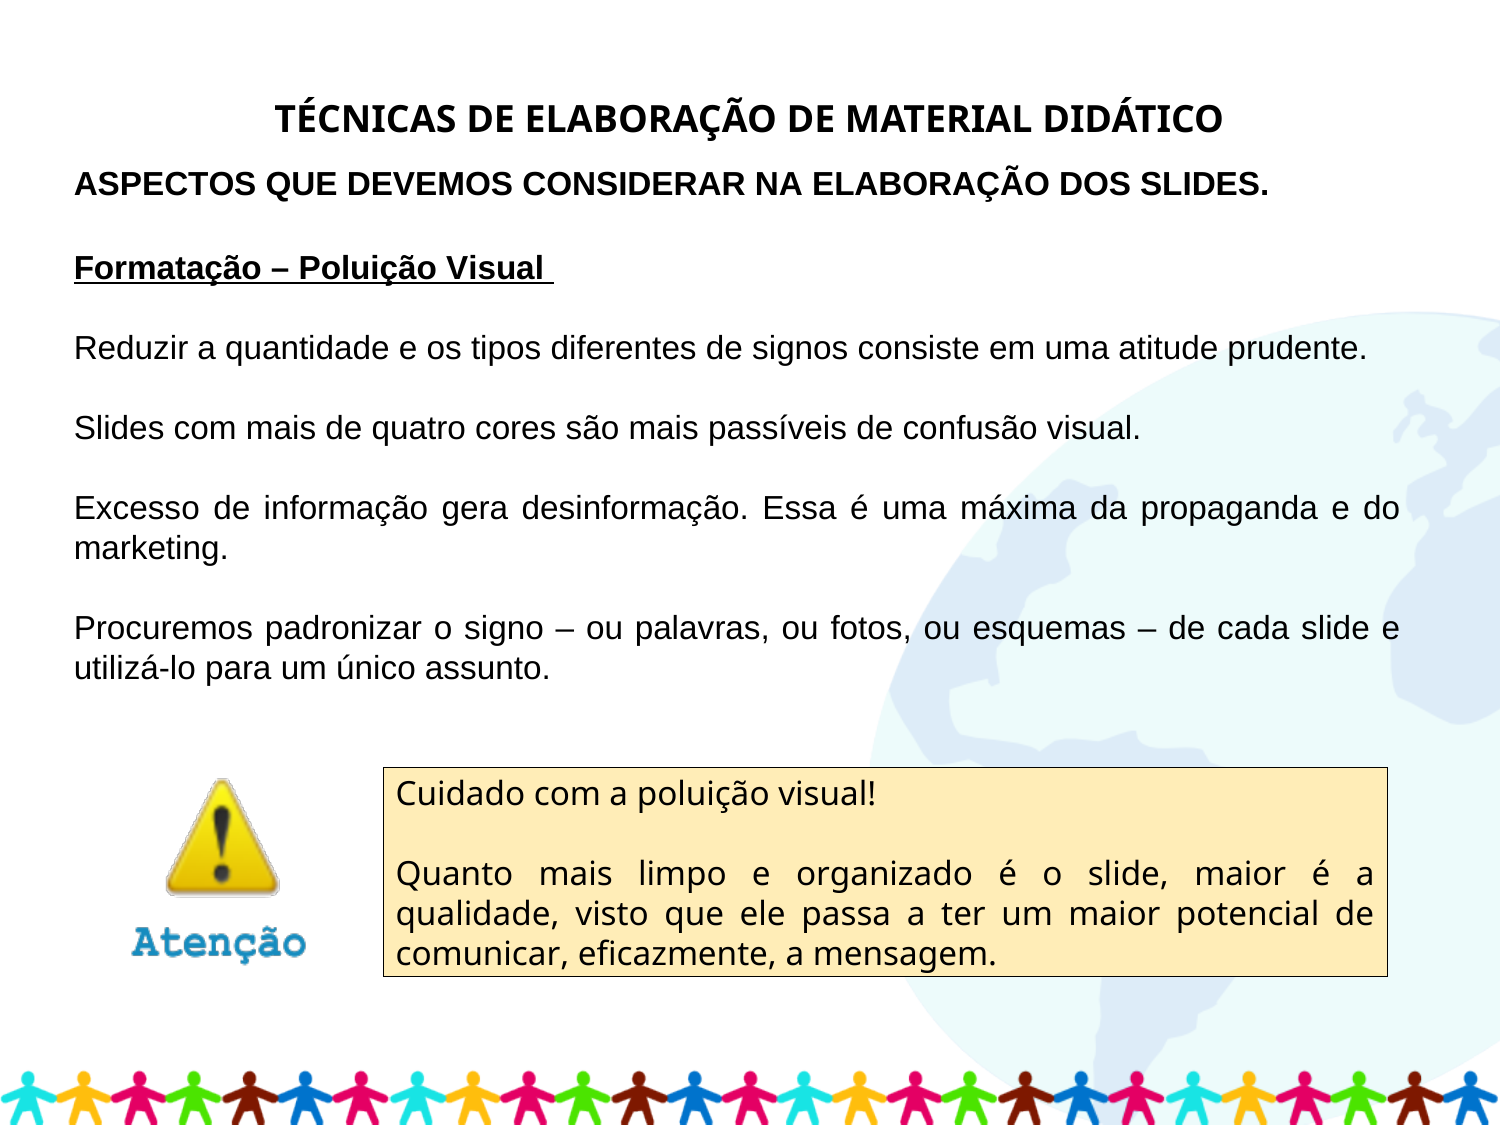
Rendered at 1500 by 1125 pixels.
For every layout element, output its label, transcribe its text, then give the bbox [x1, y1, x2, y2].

text_box Cuidado com a poluição visual! Quanto mais limpo e organizado é o slide, maior é a qualidade, visto que ele passa a ter um maior potencial de comunicar, eficazmente, a mensagem. [383, 767, 1388, 977]
text_box ASPECTOS QUE DEVEMOS CONSIDERAR NA ELABORAÇÃO DOS SLIDES. Formatação – Poluição Visual Reduzir a quantidade e os tipos diferentes de signos consiste em uma atitude prudente. Slides com mais de quatro cores são mais passíveis de confusão visual. Excesso de informação gera desinformação. Essa é uma máxima da propaganda e do marketing. Procuremos padronizar o signo – ou palavras, ou fotos, ou esquemas – de cada slide e utilizá-lo para um único assunto. [59, 154, 1418, 1034]
picture [0, 0, 1500, 1125]
title TÉCNICAS DE ELABORAÇÃO DE MATERIAL DIDÁTICO [74, 15, 1425, 222]
